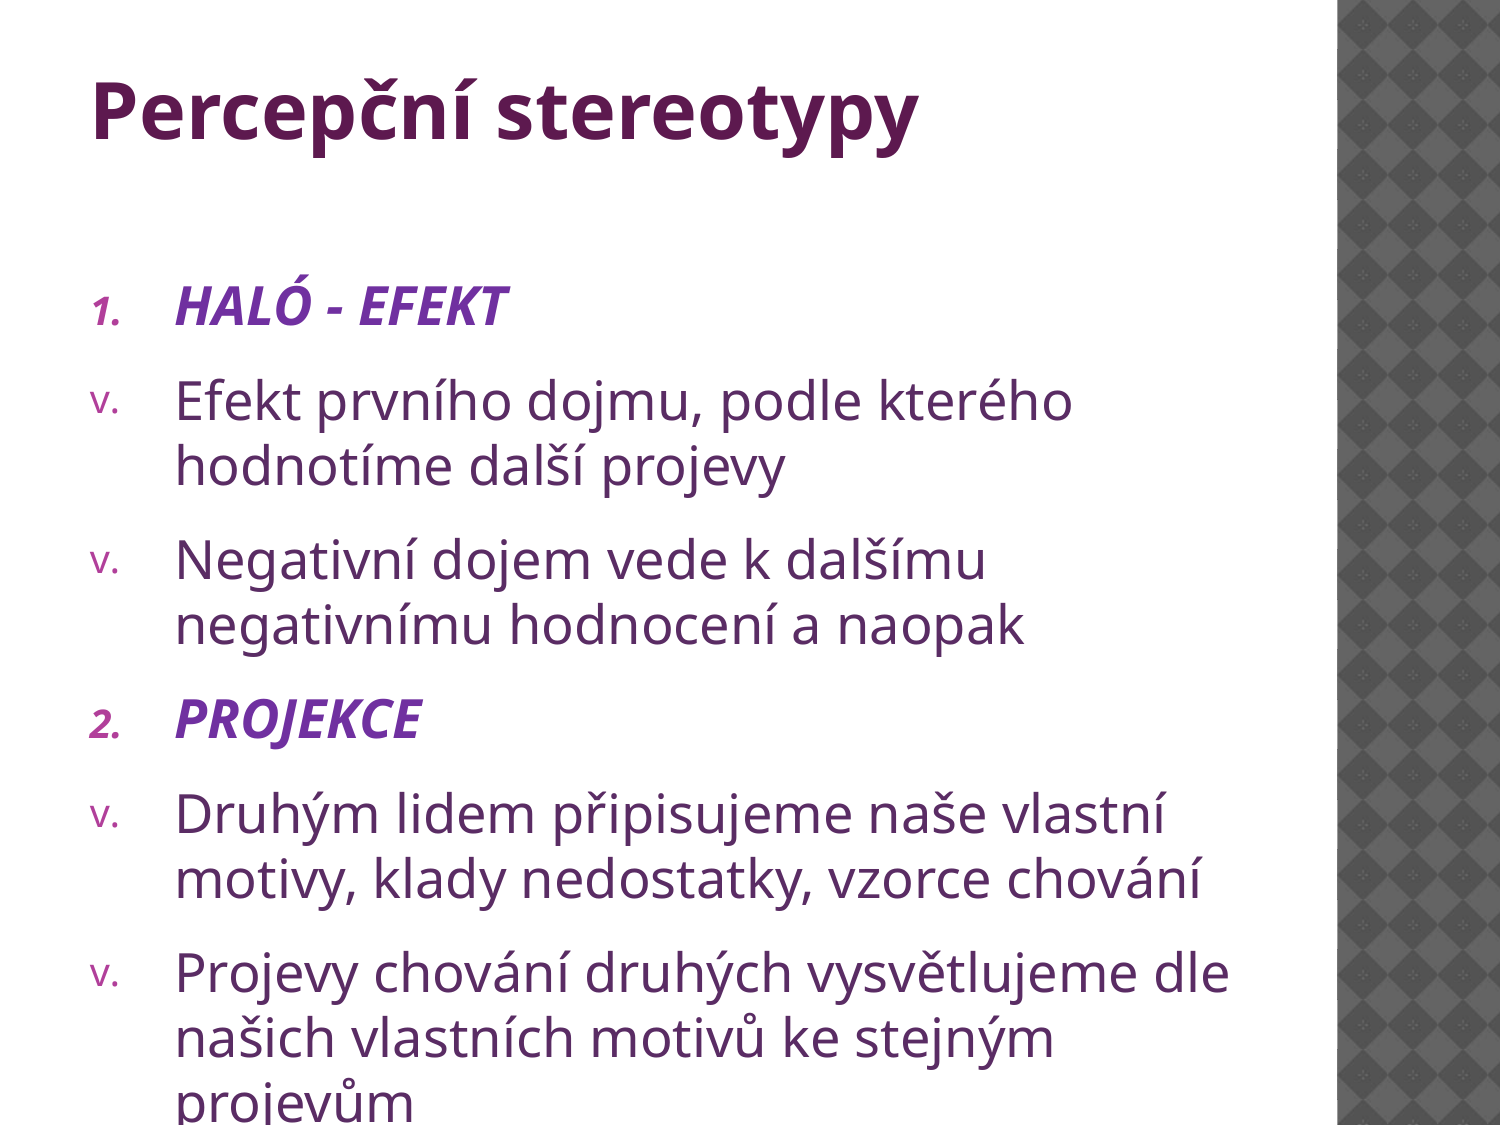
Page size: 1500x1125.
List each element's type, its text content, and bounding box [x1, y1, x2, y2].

list HALÓ - EFEKT Efekt prvního dojmu, podle kterého hodnotíme další projevy Negativní dojem vede k dalšímu negativnímu hodnocení a naopak PROJEKCE Druhým lidem připisujeme naše vlastní motivy, klady nedostatky, vzorce chování Projevy chování druhých vysvětlujeme dle našich vlastních motivů ke stejným projevům [75, 264, 1263, 1059]
title Percepční stereotypy [75, 52, 1263, 240]
picture [1337, 0, 1500, 1125]
